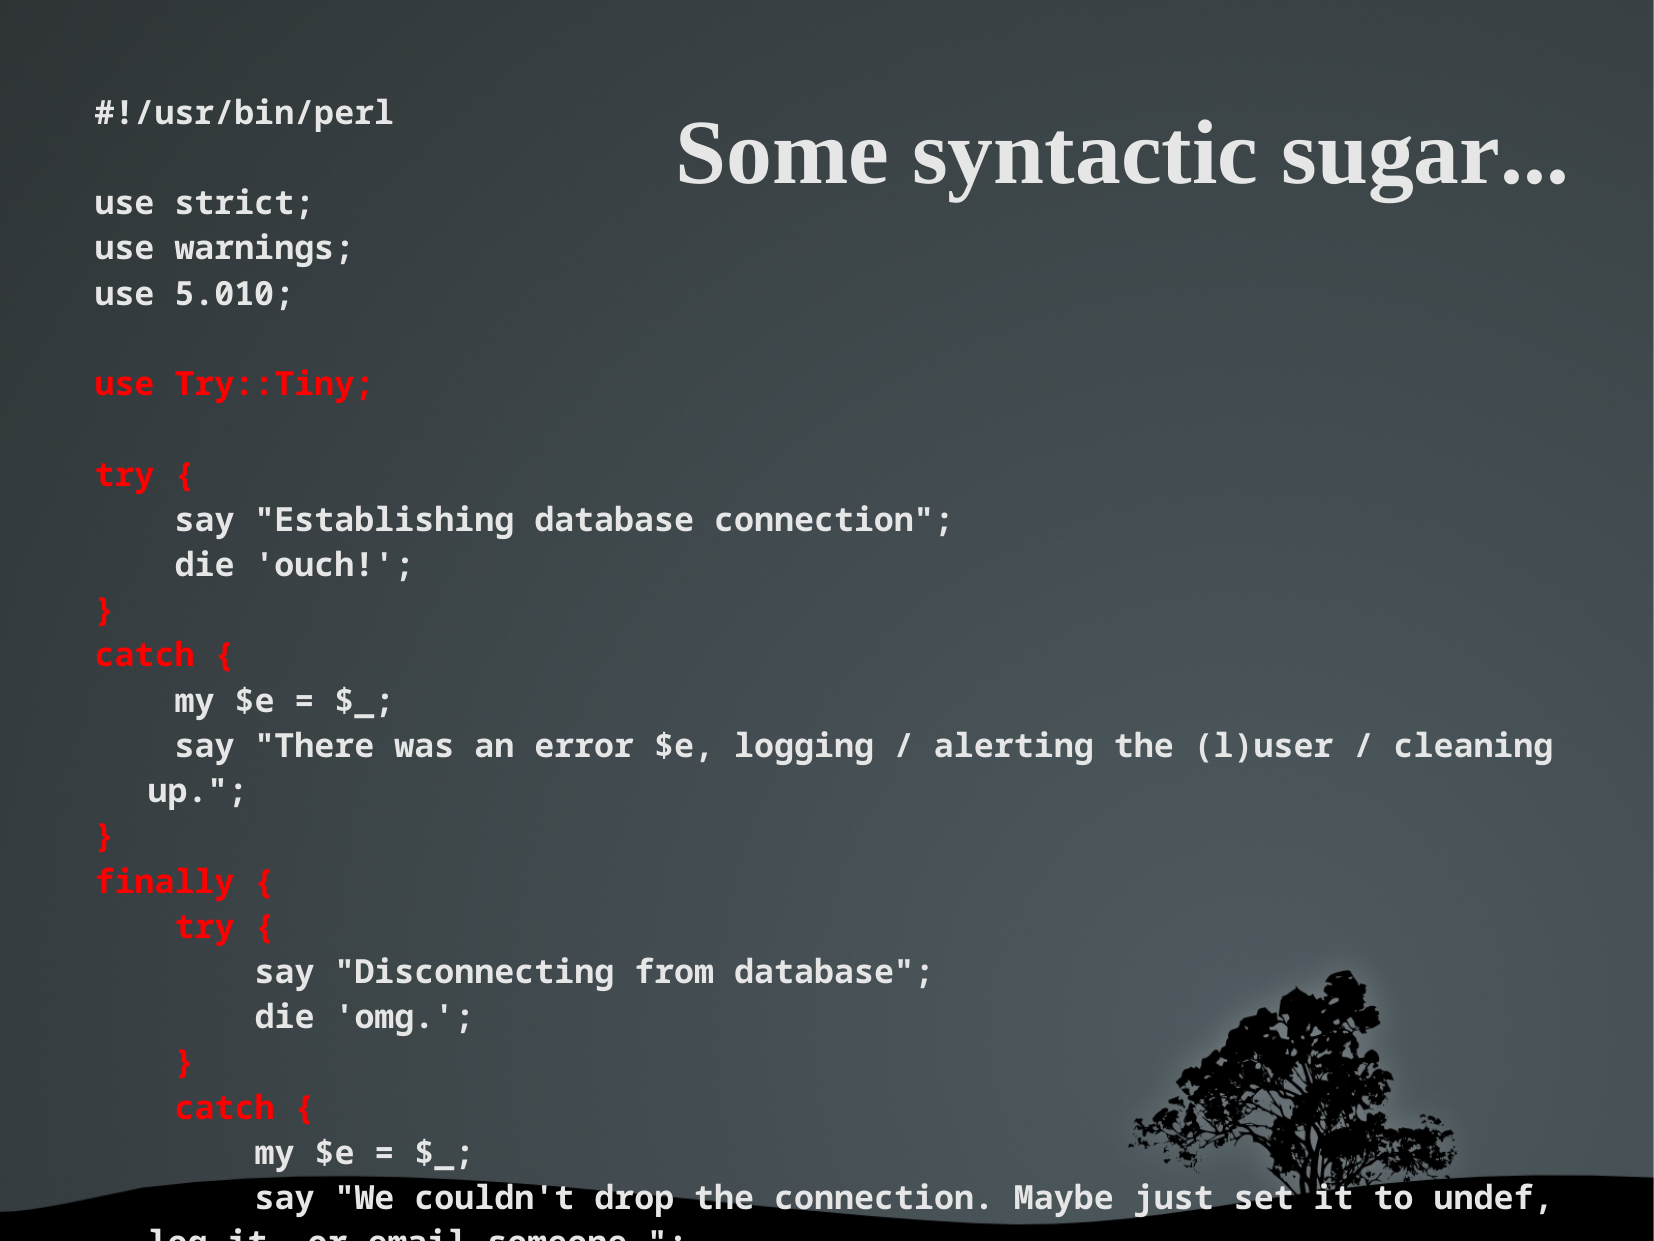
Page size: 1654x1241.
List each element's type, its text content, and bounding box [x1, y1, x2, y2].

list #!/usr/bin/perl use strict; use warnings; use 5.010; use Try::Tiny; try { say "Establishing database connection"; die 'ouch!'; } catch { my $e = $_; say "There was an error $e, logging / alerting the (l)user / cleaning up."; } finally { try { say "Disconnecting from database"; die 'omg.'; } catch { my $e = $_; say "We couldn't drop the connection. Maybe just set it to undef, log it, or email someone."; }; }; [76, 88, 1565, 1053]
title Some syntactic sugar... [82, 56, 1571, 250]
picture [0, 0, 1654, 1241]
